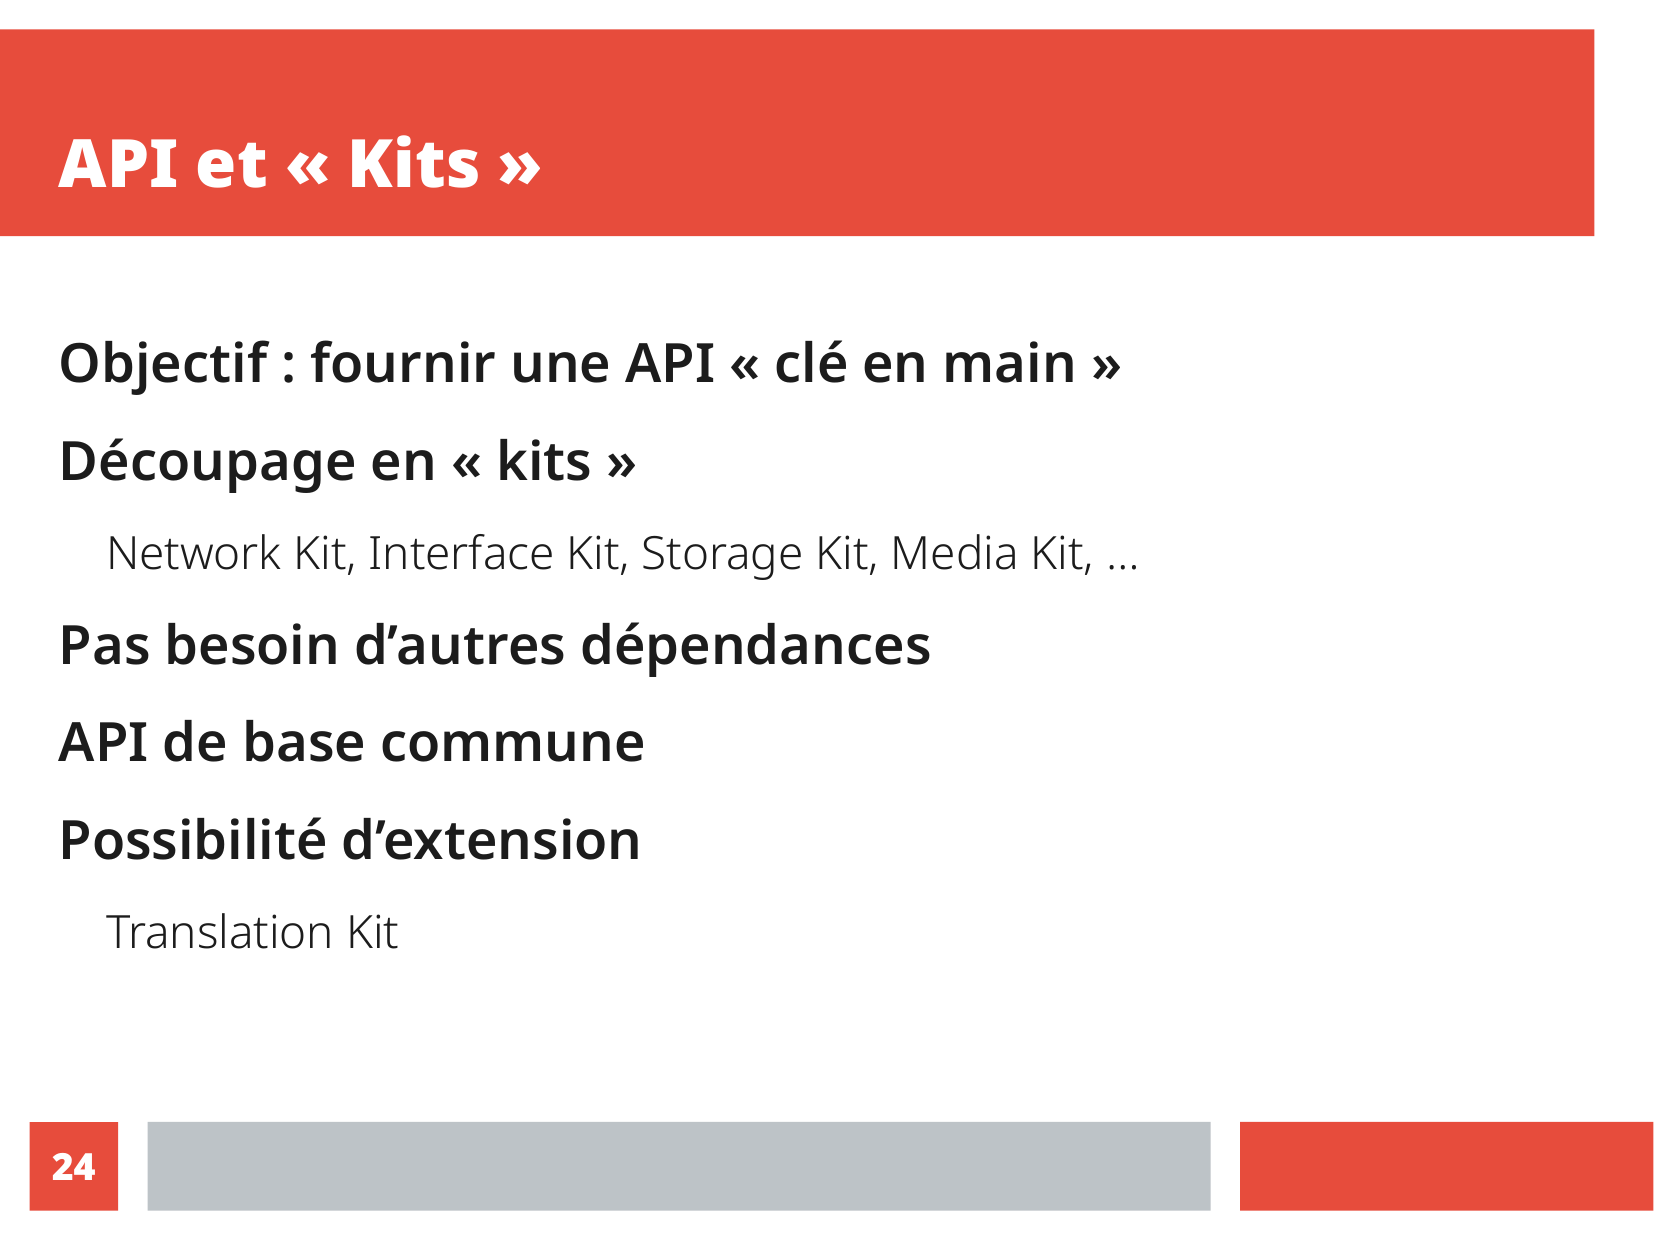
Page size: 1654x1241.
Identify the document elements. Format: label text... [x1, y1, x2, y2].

title API et « Kits » [59, 59, 1595, 207]
list Objectif : fournir une API « clé en main » Découpage en « kits » Network Kit, Interface Kit, Storage Kit, Media Kit, … Pas besoin d’autres dépendances API de base commune Possibilité d’extension Translation Kit [59, 324, 1565, 1093]
